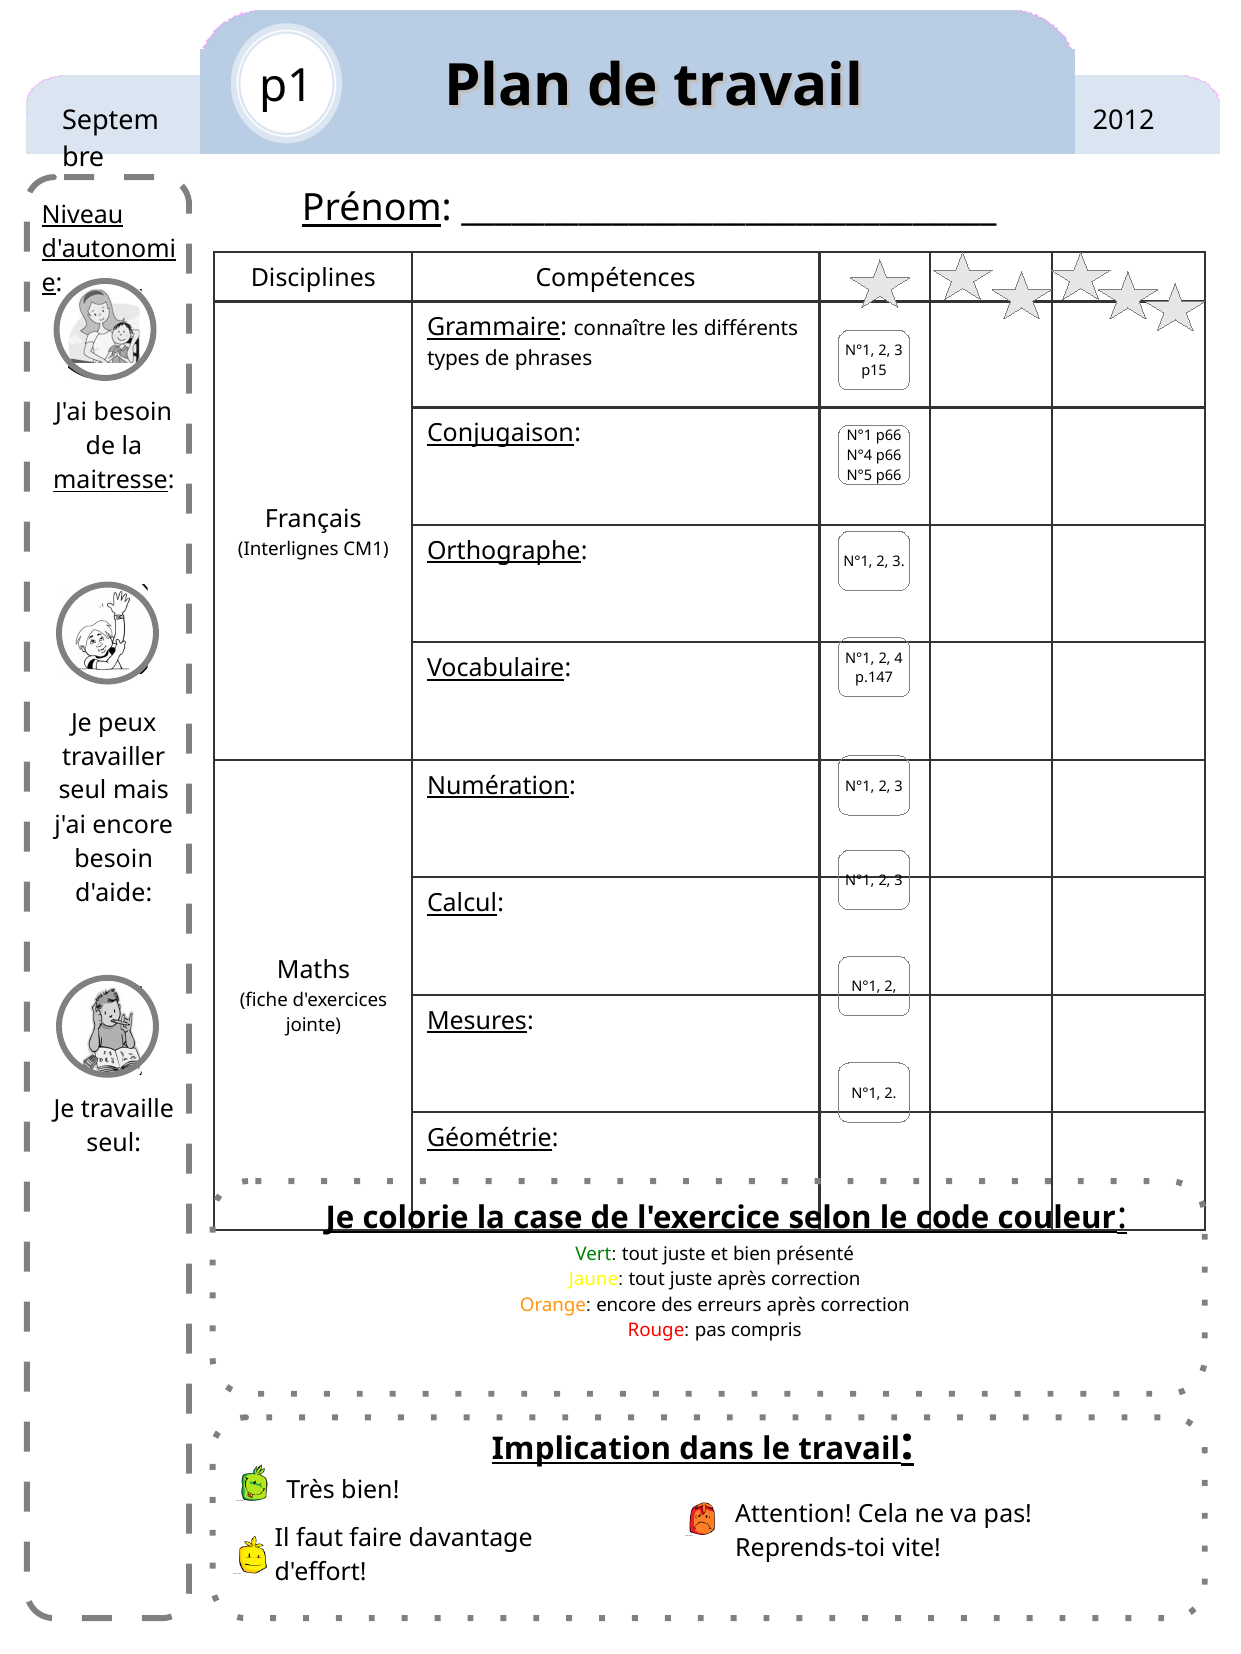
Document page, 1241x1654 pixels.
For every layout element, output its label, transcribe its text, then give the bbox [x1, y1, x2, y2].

table_cell [931, 878, 1051, 994]
text_box N°1, 2. [838, 1062, 910, 1123]
table_cell Français (Interlignes CM1) [215, 303, 411, 759]
table_cell Numération: [413, 761, 818, 876]
table_cell Orthographe: [413, 526, 818, 641]
table_header [821, 253, 929, 300]
text_box N°1, 2, 3 [838, 755, 910, 816]
table_cell [931, 526, 1051, 641]
table_cell [1053, 761, 1204, 876]
text_box [1145, 283, 1205, 331]
text_box Niveau d'autonomie: [26, 188, 201, 264]
picture [62, 588, 148, 674]
text_box N°1, 2, 3 p15 [838, 330, 910, 390]
table_cell [1053, 303, 1204, 406]
table_cell [821, 409, 929, 524]
text_box Plan de travail [401, 35, 922, 142]
text_box [1098, 271, 1158, 319]
table_cell Conjugaison: [413, 409, 818, 524]
table_cell [821, 878, 929, 994]
picture [68, 367, 85, 378]
text_box N°1, 2, 3. [838, 531, 910, 591]
text_box Implication dans le travail: [271, 1403, 1134, 1477]
table_cell [1053, 1113, 1204, 1181]
table_cell Calcul: [413, 878, 818, 994]
table_cell [931, 761, 1051, 876]
table_cell [821, 526, 929, 641]
text_box Je travaille seul: [26, 1083, 201, 1158]
table_cell [931, 643, 1051, 759]
table_cell [931, 409, 1051, 524]
picture [140, 666, 148, 674]
picture [59, 584, 89, 613]
picture [68, 289, 142, 374]
table_header [1064, 289, 1098, 300]
table_header Compétences [413, 253, 818, 300]
text_box Vert: tout juste et bien présenté Jaune: tout juste après correction Orange: encore des erreurs après correction Rouge: pas compris [307, 1232, 1123, 1375]
table_cell Maths (fiche d'exercices jointe) [215, 761, 411, 1229]
text_box Je colorie la case de l'exercice selon le code couleur: [236, 1181, 1217, 1249]
table_header [1082, 253, 1204, 300]
table_cell [821, 761, 929, 876]
text_box Très bien! [271, 1464, 485, 1510]
picture [26, 10, 1220, 154]
text_box 2012 [1077, 93, 1220, 154]
picture [127, 1066, 142, 1075]
table_header [964, 253, 1051, 300]
table_cell [821, 996, 929, 1111]
picture [233, 1535, 259, 1574]
text_box N°1, 2, [838, 956, 910, 1016]
text_box N°1, 2, 4 p.147 [838, 637, 910, 697]
table_cell [1053, 996, 1204, 1111]
table_header [1053, 253, 1079, 270]
text_box [992, 271, 1052, 319]
table_header [1053, 272, 1068, 300]
picture [82, 986, 142, 1071]
table_cell [1053, 526, 1204, 641]
text_box Je peux travailler seul mais j'ai encore besoin d'aide: [26, 696, 201, 891]
table_header [946, 289, 980, 300]
table_header [1037, 291, 1051, 300]
picture [685, 1499, 720, 1536]
text_box Attention! Cela ne va pas! Reprends-toi vite! [720, 1488, 1123, 1563]
text_box [1051, 252, 1111, 300]
table_cell [821, 643, 929, 759]
picture [126, 584, 148, 600]
table_cell [821, 1113, 929, 1181]
table_cell [931, 303, 1051, 406]
text_box J'ai besoin de la maitresse: [26, 386, 201, 491]
table_cell [1053, 878, 1204, 994]
text_box Il faut faire davantage d'effort! [259, 1511, 638, 1587]
table_header Disciplines [215, 253, 411, 300]
table_cell [931, 1113, 1051, 1181]
table_cell [1053, 643, 1204, 759]
text_box N°1 p66 N°4 p66 N°5 p66 [838, 425, 910, 485]
table_cell [931, 996, 1051, 1111]
table_cell [821, 303, 929, 406]
text_box [850, 259, 910, 308]
table_cell [1053, 409, 1204, 524]
text_box N°1, 2, 3 [838, 850, 910, 910]
table_cell Vocabulaire: [413, 643, 818, 759]
text_box Septembre [47, 93, 189, 154]
picture [236, 1464, 271, 1501]
text_box [933, 252, 993, 300]
picture [125, 367, 142, 378]
text_box Prénom: ________________________________ [200, 173, 1099, 237]
table_cell Géométrie: [413, 1113, 818, 1181]
table_cell Grammaire: connaître les différents types de phrases [413, 303, 818, 406]
table_header [931, 253, 961, 300]
table_cell Mesures: [413, 996, 818, 1111]
picture [59, 653, 75, 674]
